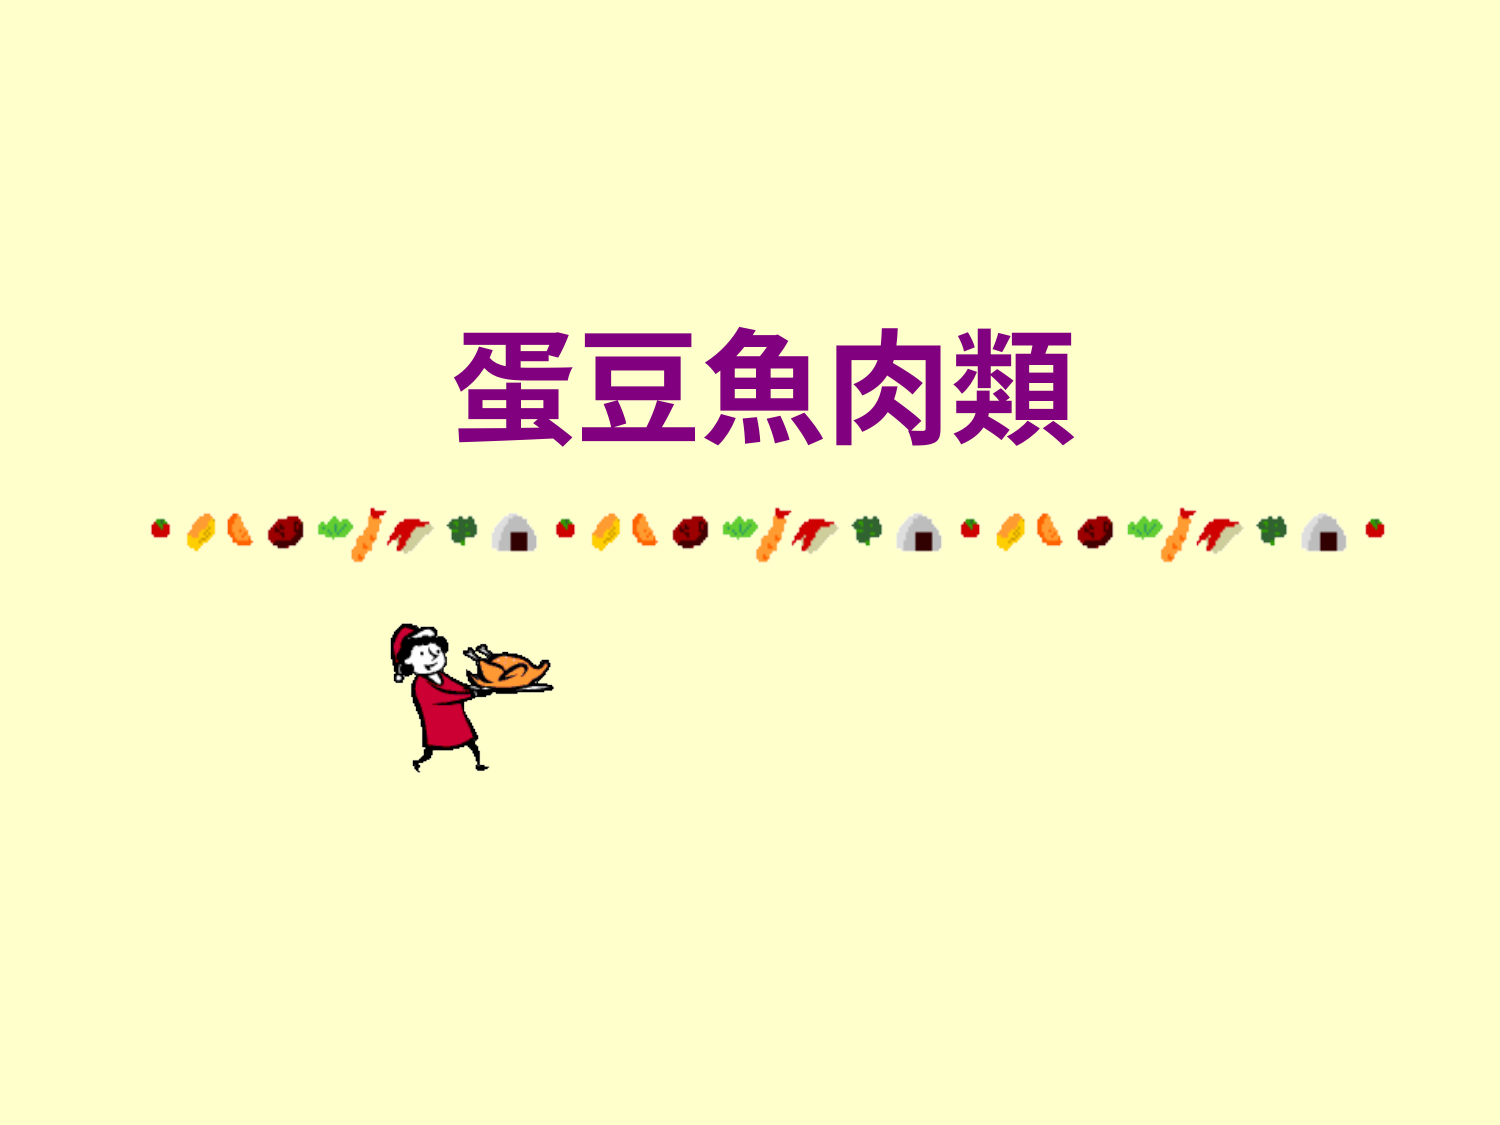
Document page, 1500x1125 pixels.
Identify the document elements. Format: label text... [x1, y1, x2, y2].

picture [147, 503, 1390, 566]
title 蛋豆魚肉類 [88, 290, 1439, 479]
picture [372, 597, 573, 798]
